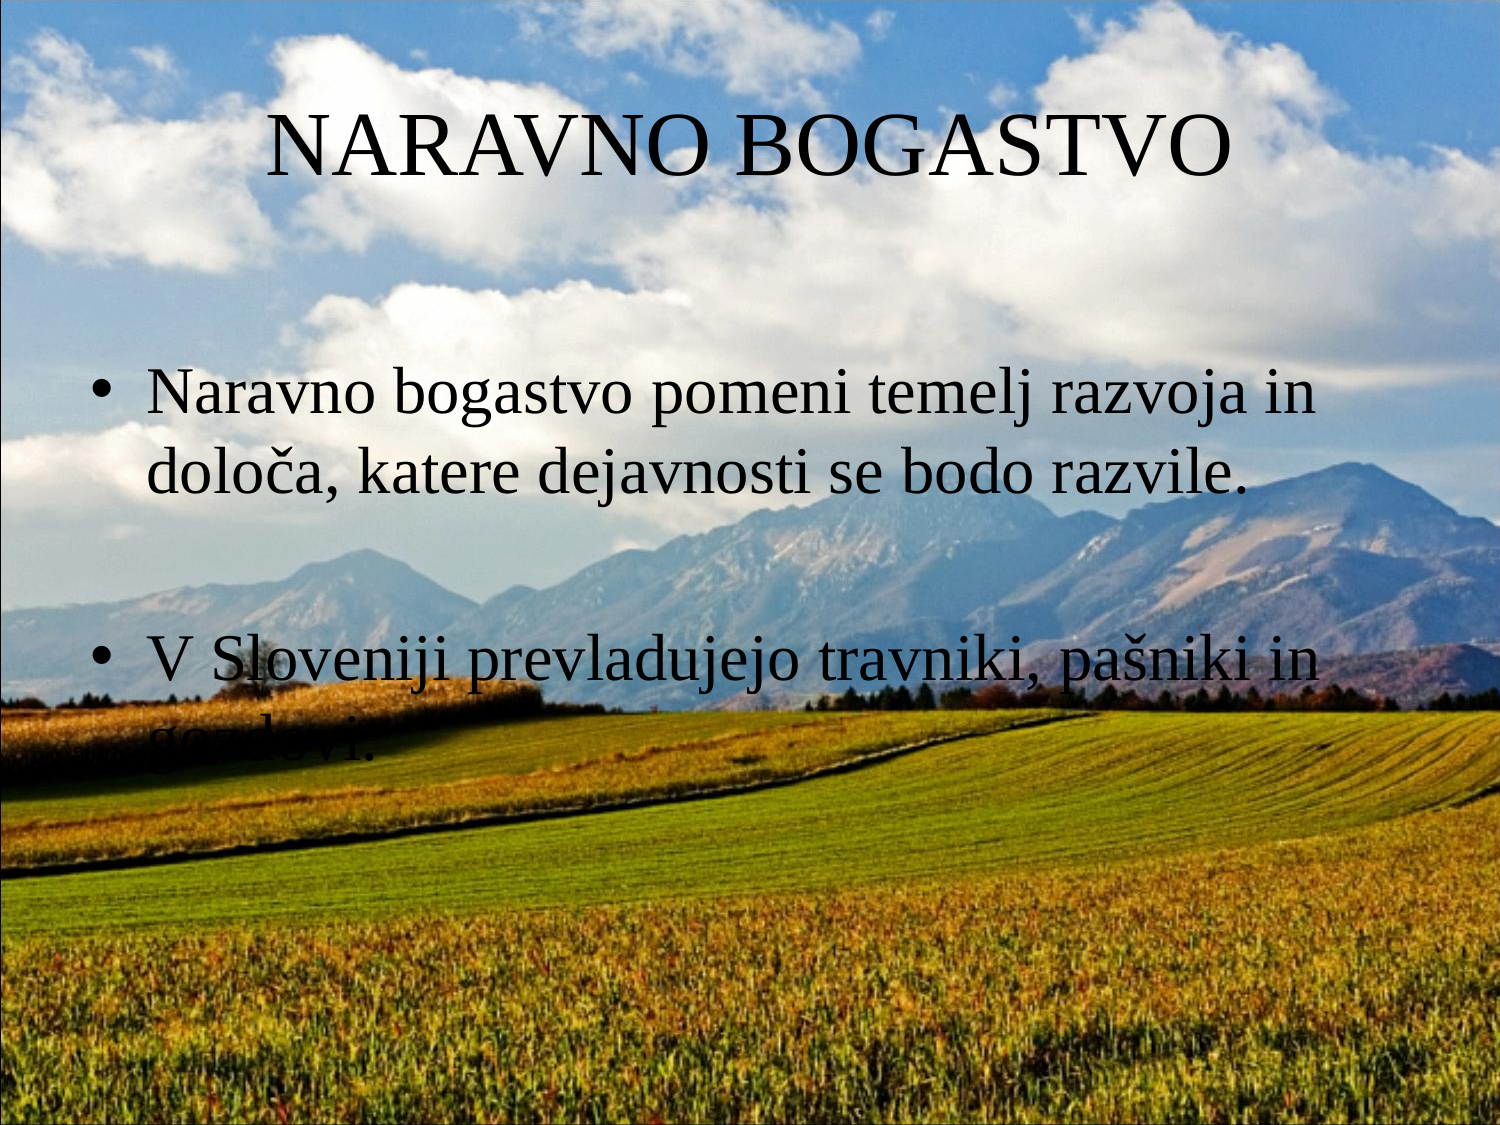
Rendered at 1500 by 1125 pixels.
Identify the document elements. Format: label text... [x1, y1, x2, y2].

picture [0, 0, 1500, 1125]
title NARAVNO BOGASTVO [75, 45, 1425, 233]
list Naravno bogastvo pomeni temelj razvoja in določa, katere dejavnosti se bodo razvile. V Sloveniji prevladujejo travniki, pašniki in gozdovi. [75, 339, 1425, 1005]
